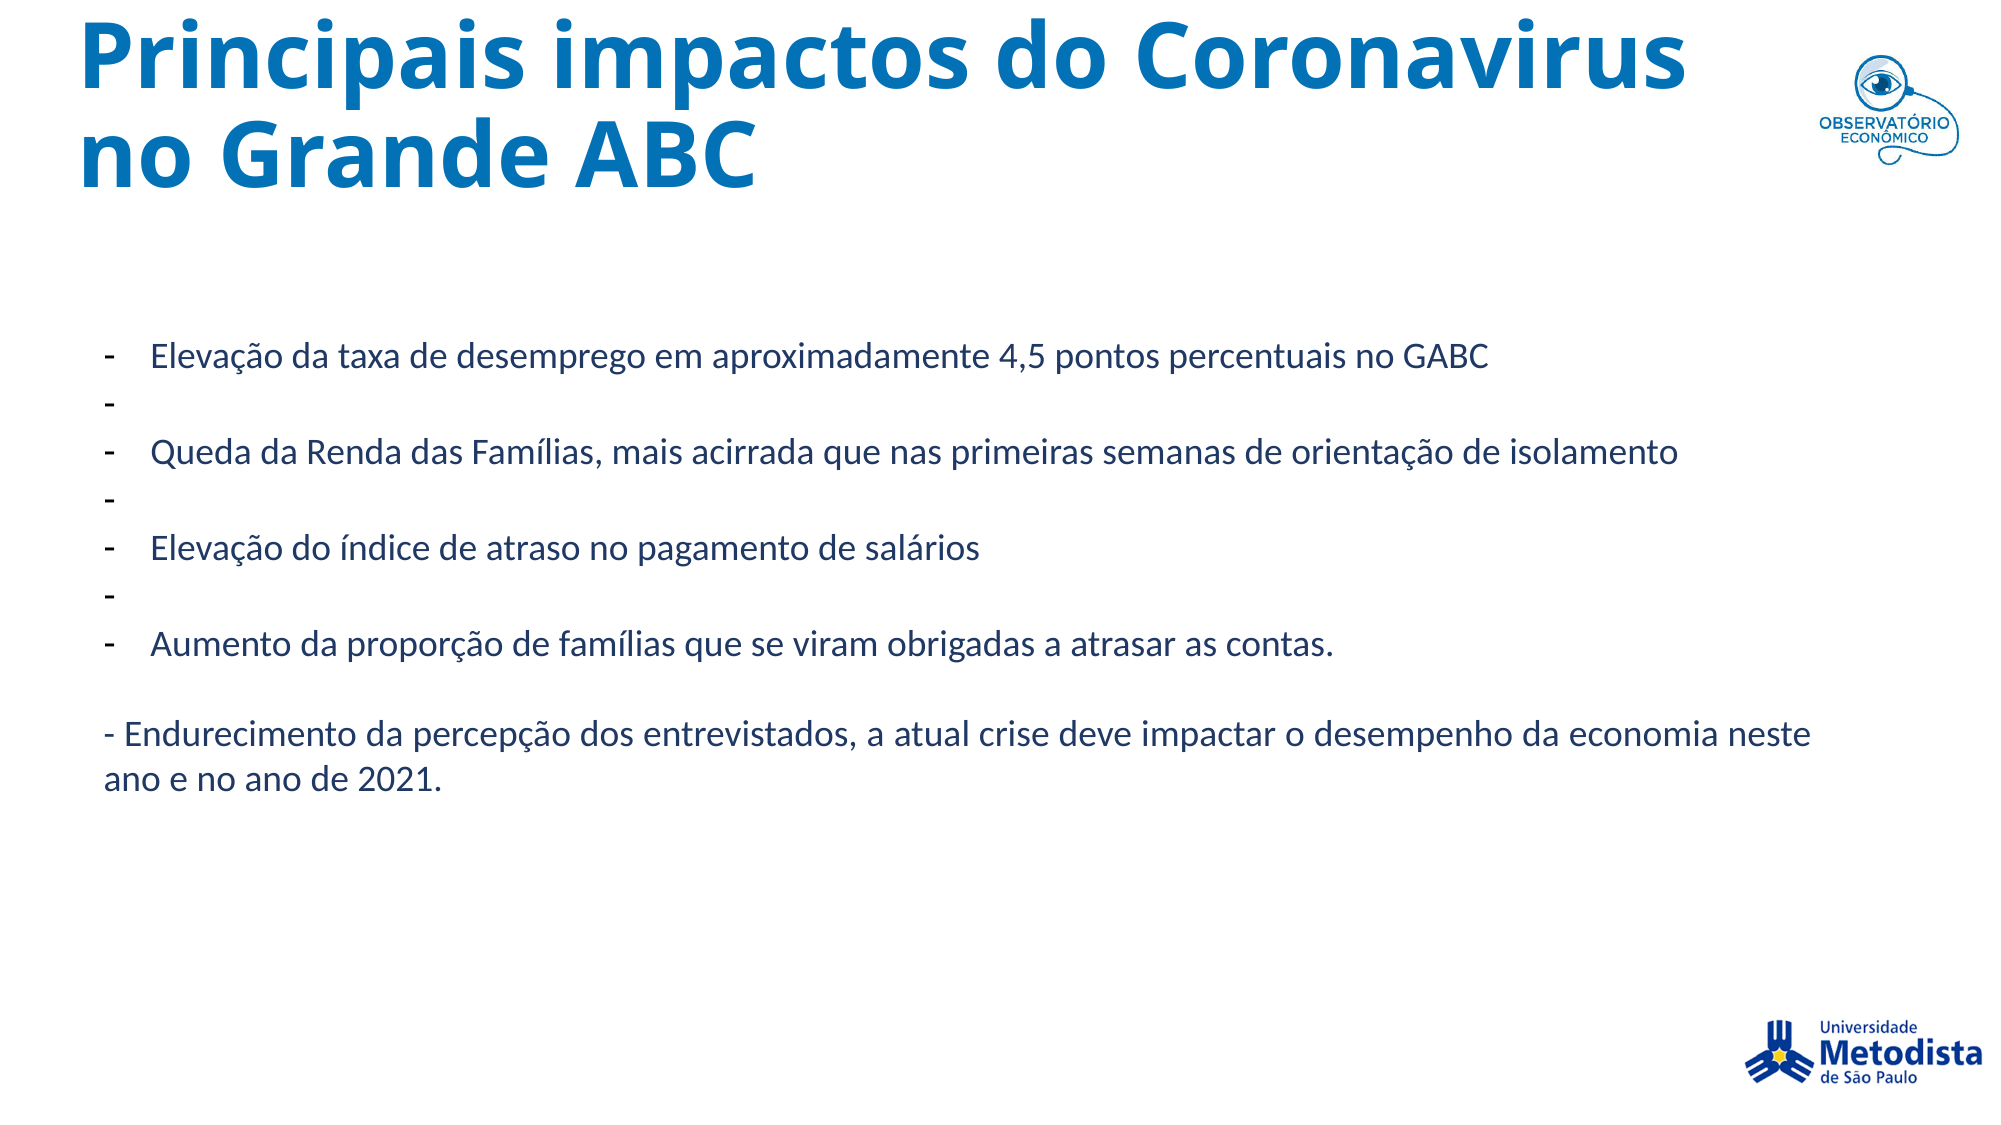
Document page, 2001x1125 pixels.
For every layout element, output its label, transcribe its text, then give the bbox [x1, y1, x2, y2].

title Principais impactos do Coronavirus no Grande ABC [62, 0, 1788, 218]
picture [1738, 993, 1987, 1118]
picture [1809, 49, 1968, 168]
text_box Elevação da taxa de desemprego em aproximadamente 4,5 pontos percentuais no GABC Queda da Renda das Famílias, mais acirrada que nas primeiras semanas de orientação de isolamento Elevação do índice de atraso no pagamento de salários Aumento da proporção de famílias que se viram obrigadas a atrasar as contas. - Endurecimento da percepção dos entrevistados, a atual crise deve impactar o desempenho da economia neste ano e no ano de 2021. [88, 278, 1845, 885]
